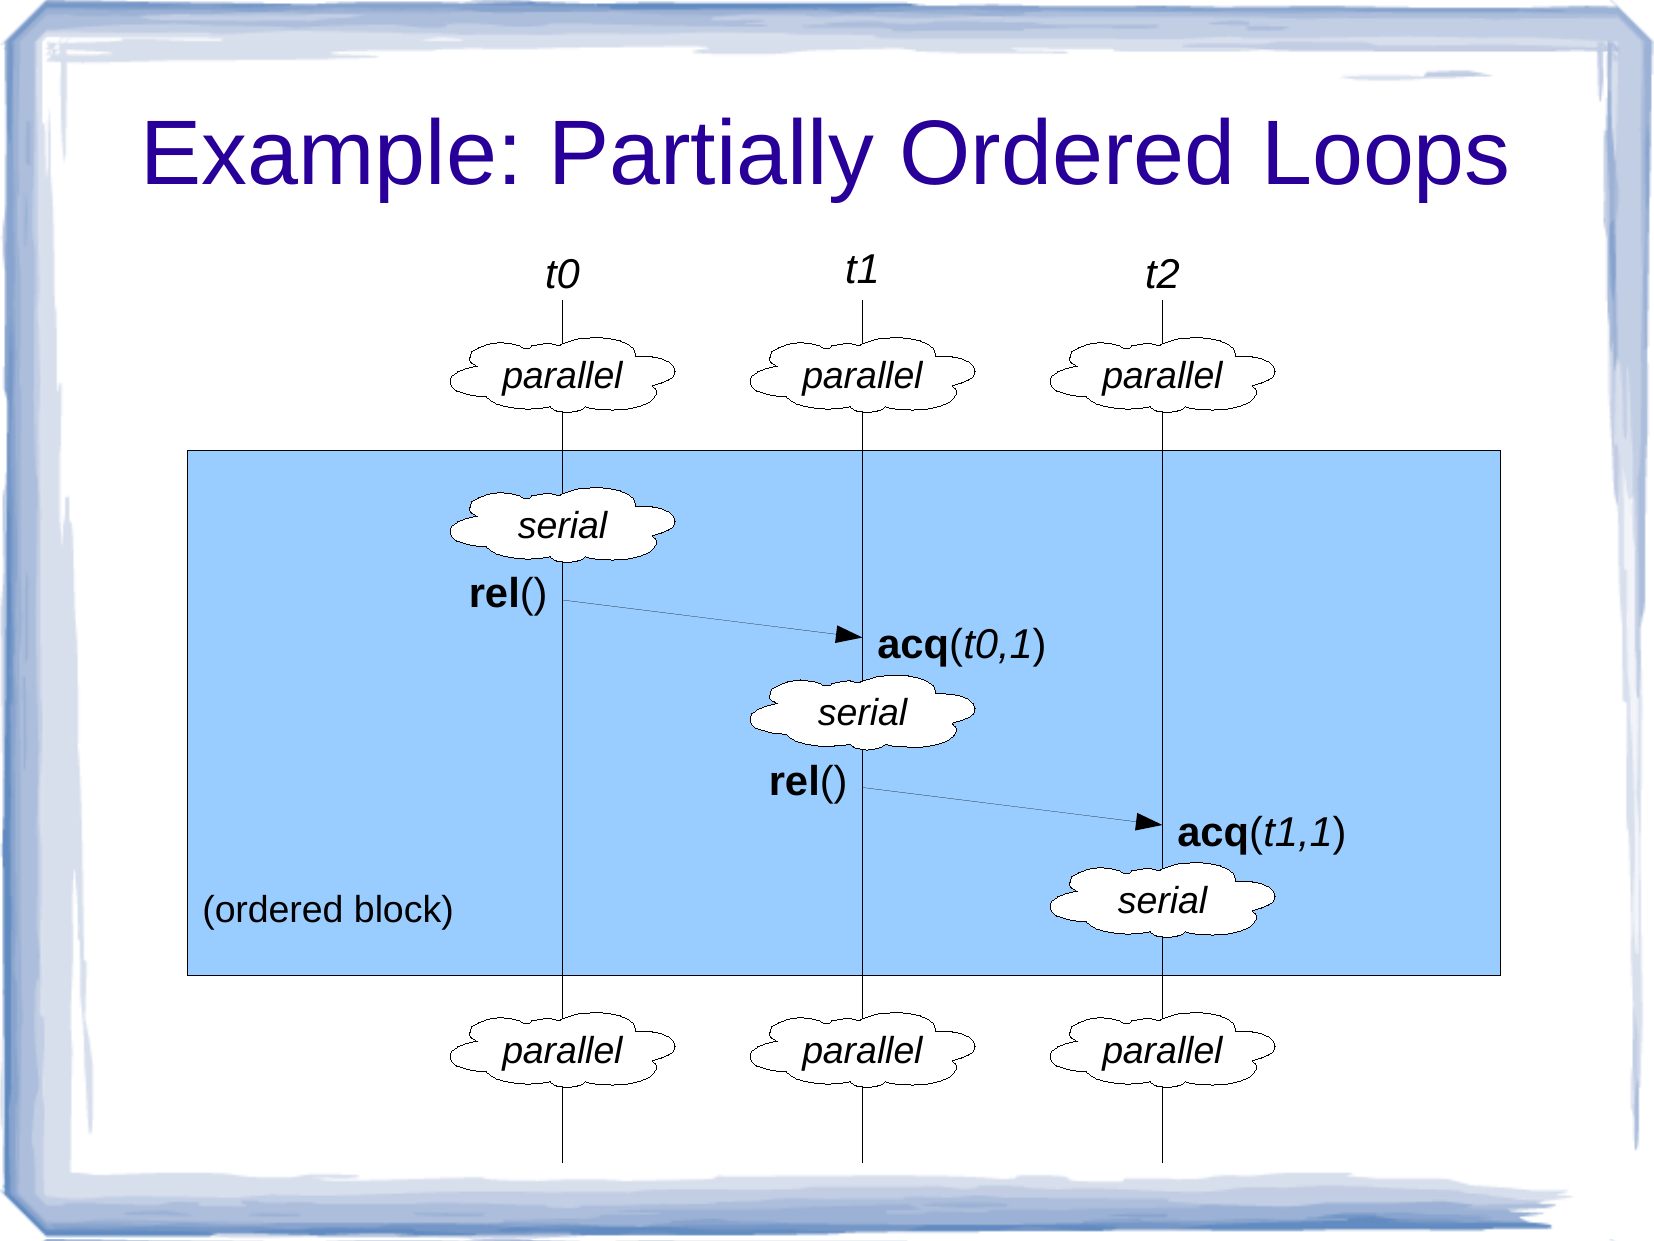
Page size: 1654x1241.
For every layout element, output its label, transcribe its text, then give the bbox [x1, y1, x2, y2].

text_box [863, 676, 875, 680]
picture [0, 0, 1654, 1241]
text_box [187, 450, 562, 976]
text_box [1163, 450, 1501, 976]
text_box t2 [1125, 243, 1201, 305]
text_box acq(t0,1) [863, 613, 1162, 676]
text_box parallel [450, 337, 676, 413]
text_box [563, 601, 862, 976]
text_box [1163, 863, 1177, 868]
text_box serial [1050, 862, 1276, 938]
text_box parallel [1050, 337, 1276, 413]
text_box [863, 450, 1162, 613]
text_box parallel [750, 337, 976, 413]
text_box parallel [450, 1012, 676, 1088]
text_box acq(t1,1) [1162, 801, 1463, 863]
text_box t1 [825, 238, 901, 300]
text_box serial [750, 675, 976, 751]
text_box serial [450, 487, 676, 563]
text_box [863, 676, 1162, 824]
title Example: Partially Ordered Loops [82, 56, 1571, 250]
text_box rel() [712, 750, 863, 812]
text_box rel() [412, 562, 563, 624]
text_box t0 [525, 243, 601, 305]
text_box [563, 450, 862, 636]
text_box parallel [750, 1012, 976, 1088]
text_box [863, 788, 1162, 976]
text_box parallel [1050, 1012, 1276, 1088]
text_box (ordered block) [187, 880, 488, 938]
